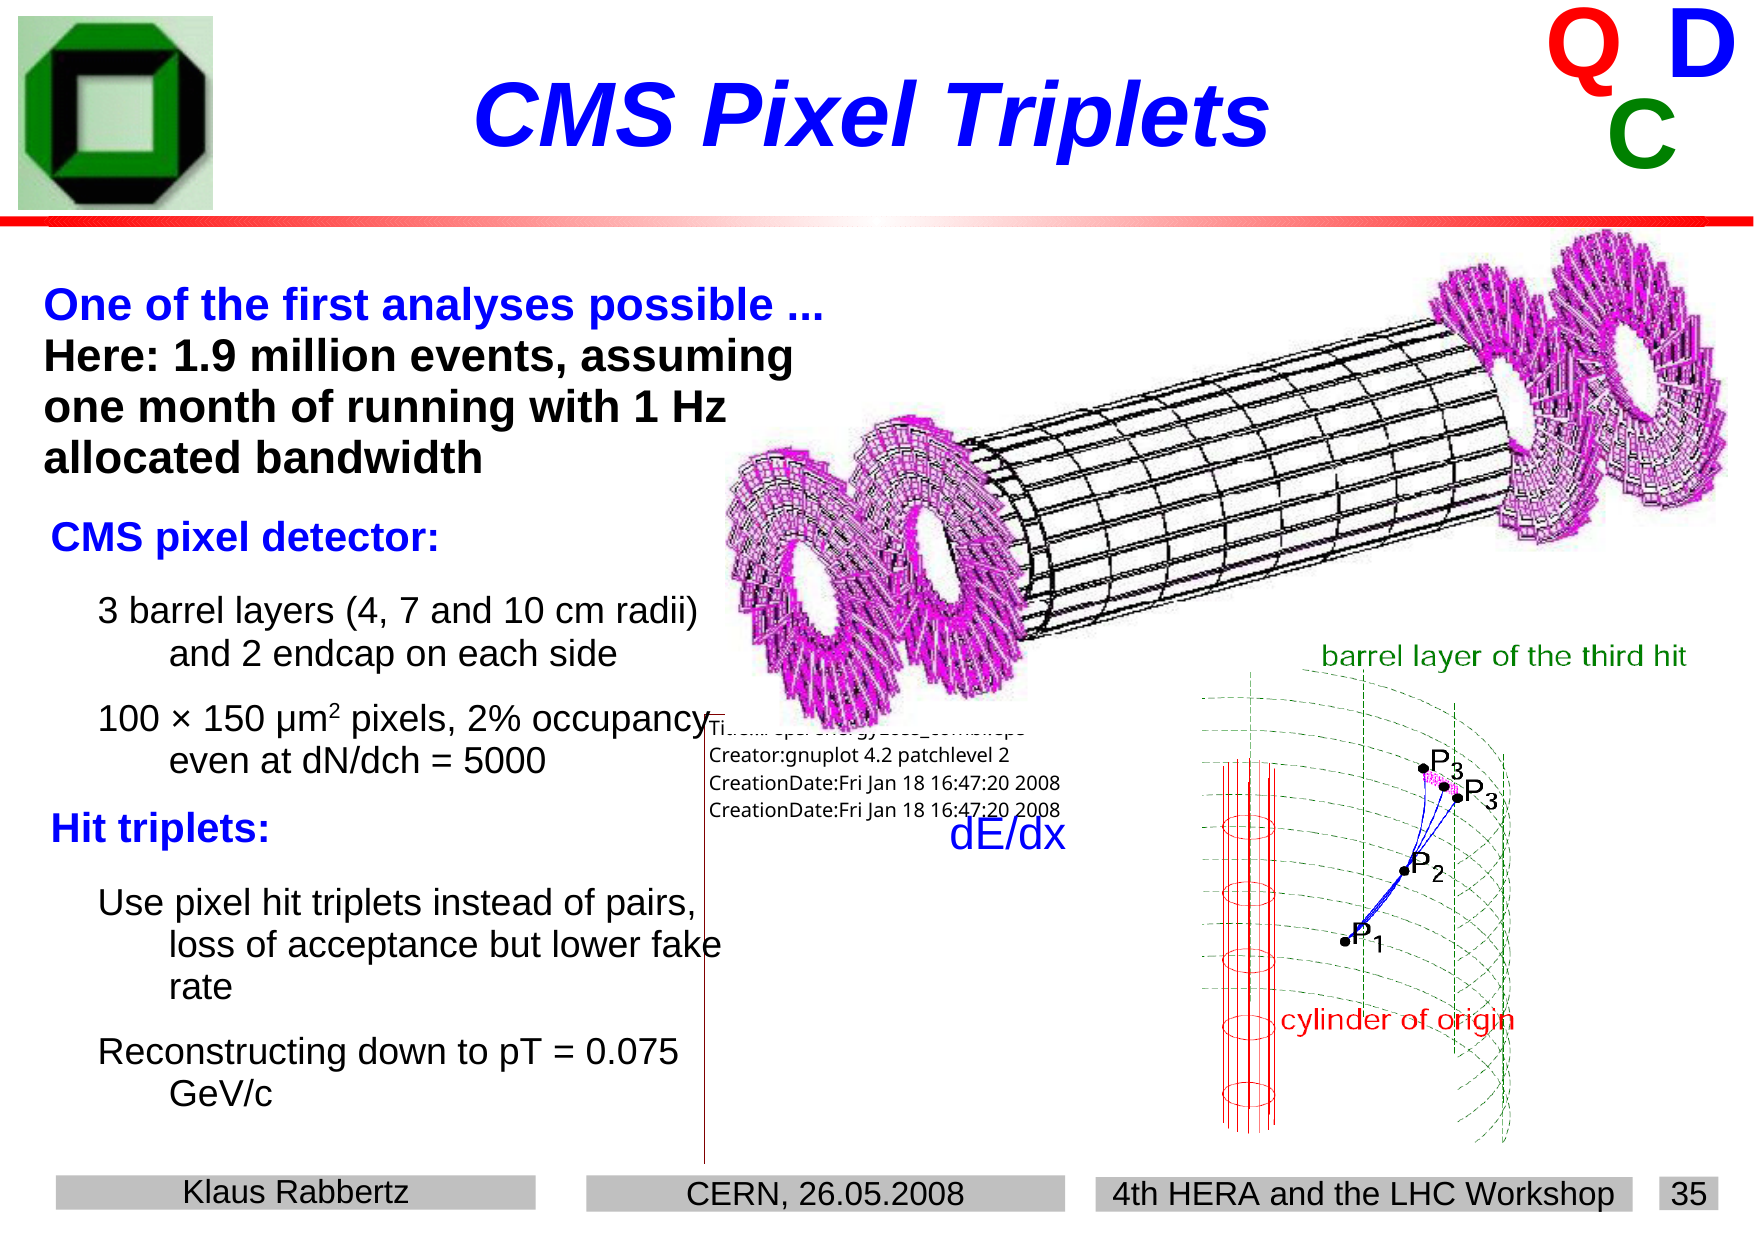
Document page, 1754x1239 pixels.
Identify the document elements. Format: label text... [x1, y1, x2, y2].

title CMS Pixel Triplets [220, 16, 1525, 213]
list CMS pixel detector: 3 barrel layers (4, 7 and 10 cm radii) and 2 endcap on each side 100 × 150 μm2 pixels, 2% occupancy even at dN/dch = 5000 Hit triplets: Use pixel hit triplets instead of pairs, loss of acceptance but lower fake rate Reconstructing down to pT = 0.075 GeV/c [38, 513, 726, 1159]
picture [702, 228, 1728, 1164]
text_box dE/dx [937, 796, 1076, 872]
picture [18, 16, 213, 210]
text_box One of the first analyses possible ... Here: 1.9 million events, assuming one month of running with 1 Hz allocated bandwidth [31, 266, 823, 496]
